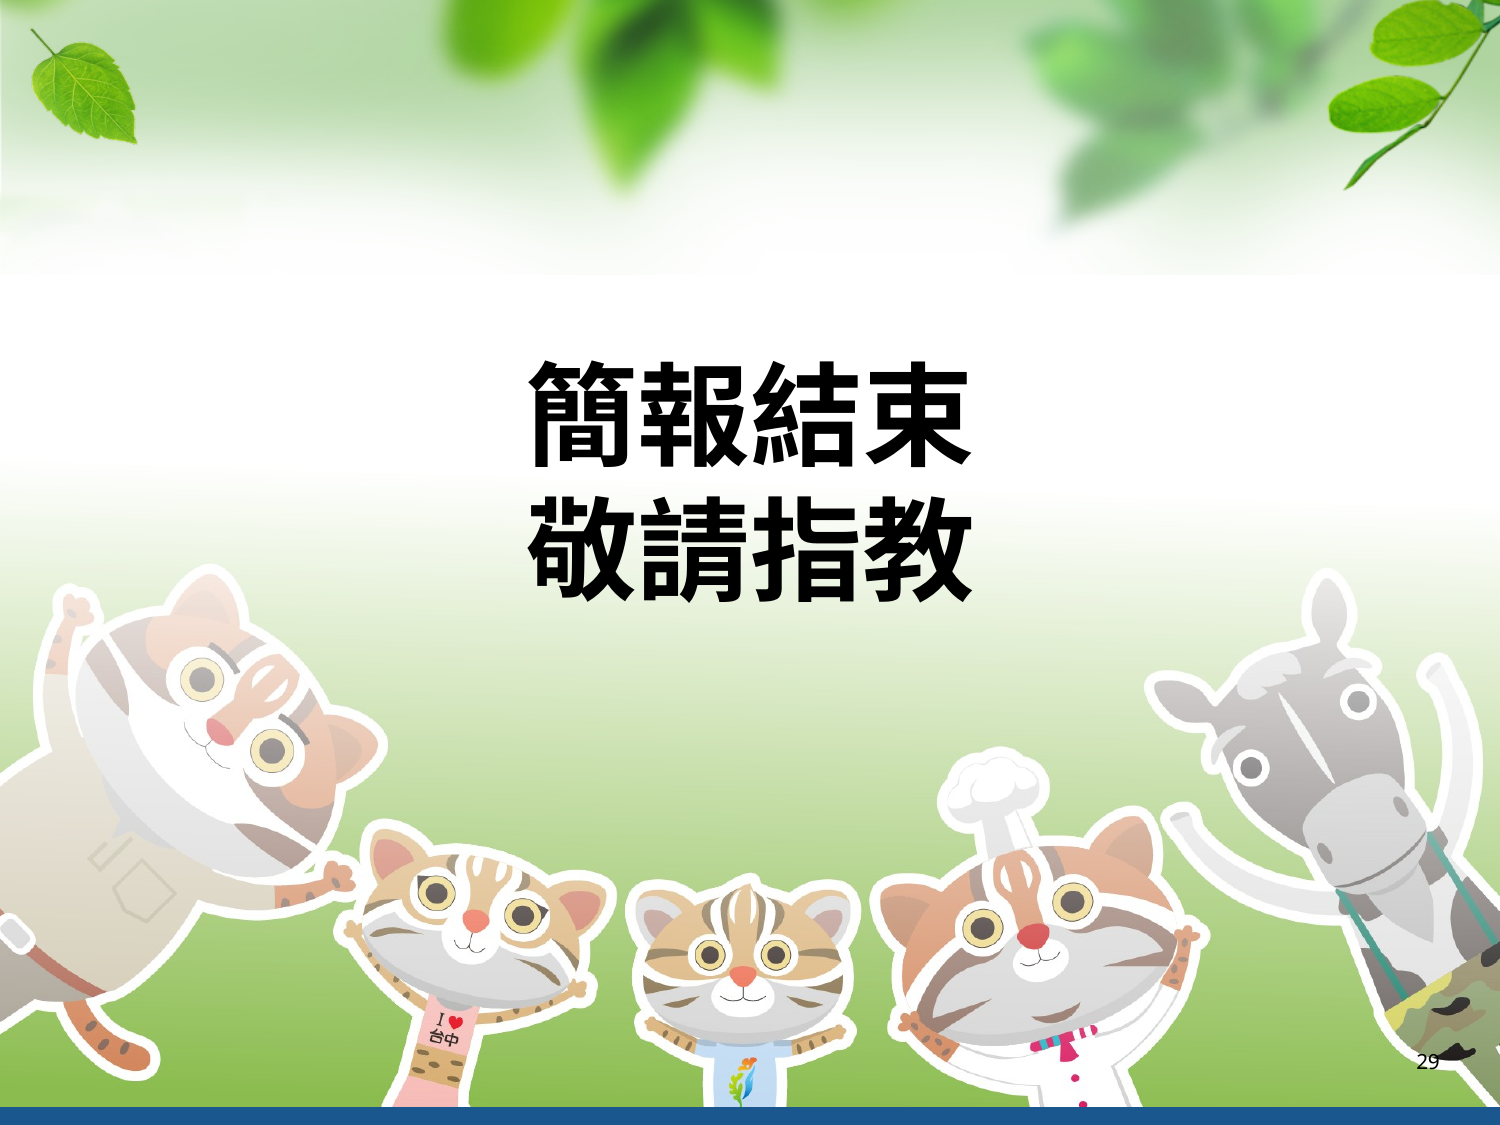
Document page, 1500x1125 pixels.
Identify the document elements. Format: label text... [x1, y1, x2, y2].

text_box 簡報結束 敬請指教 [375, 337, 1125, 623]
text_box [1401, 1041, 1489, 1082]
picture [0, 356, 1500, 1107]
